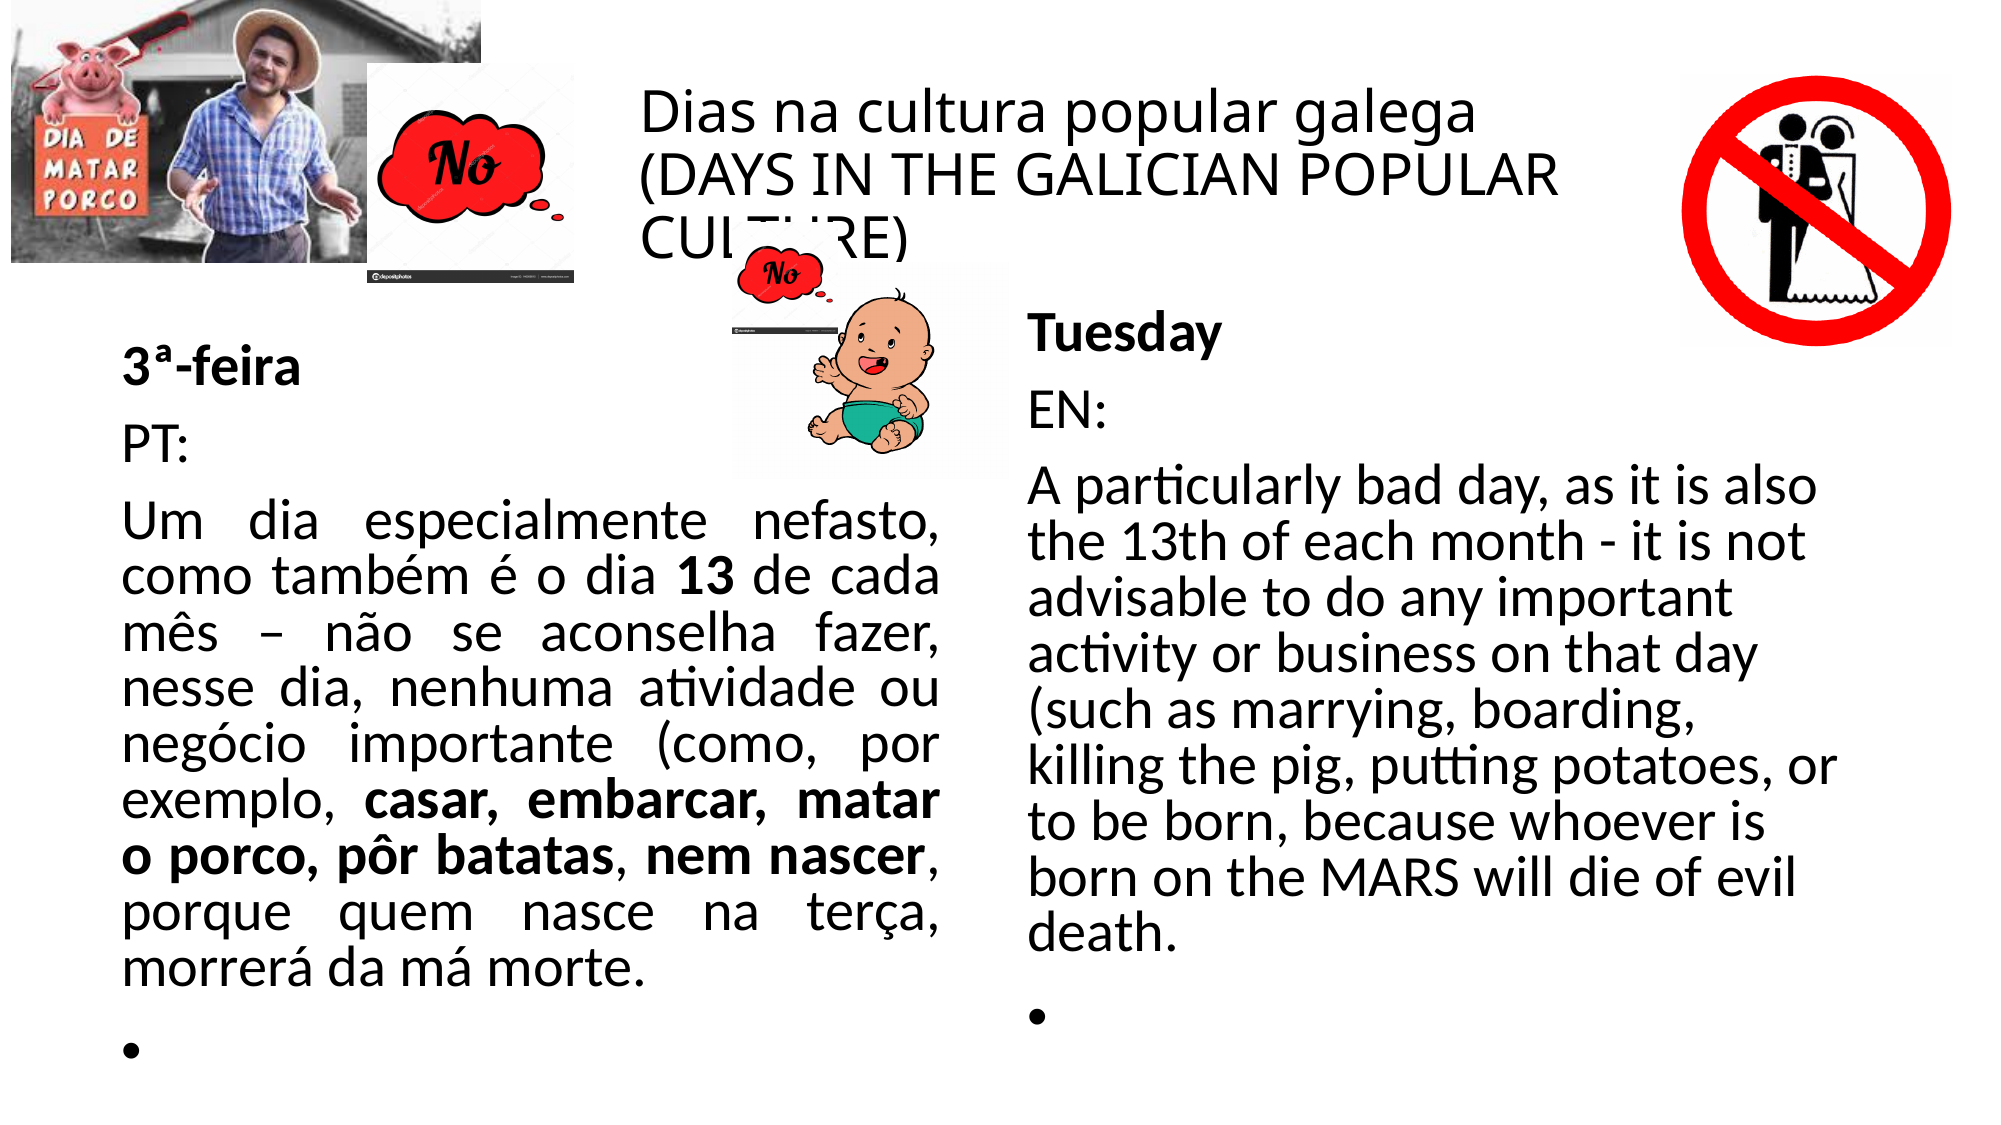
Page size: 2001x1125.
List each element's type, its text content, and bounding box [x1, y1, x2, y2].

list Tuesday EN: A particularly bad day, as it is also the 13th of each month - it is not advisable to do any important activity or business on that day (such as marrying, boarding, killing the pig, putting potatoes, or to be born, because whoever is born on the MARS will die of evil death. [1012, 299, 1863, 1014]
picture [732, 222, 1009, 479]
picture [1680, 75, 1952, 347]
picture [11, 0, 574, 283]
list 3ª-feira PT: Um dia especialmente nefasto, como também é o dia 13 de cada mês – não se aconselha fazer, nesse dia, nenhuma atividade ou negócio importante (como, por exemplo, casar, embarcar, matar o porco, pôr batatas, nem nascer, porque quem nasce na terça, morrerá da má morte. [106, 333, 957, 1048]
title Dias na cultura popular galega (DAYS IN THE GALICIAN POPULAR CULTURE) [624, 75, 1680, 232]
